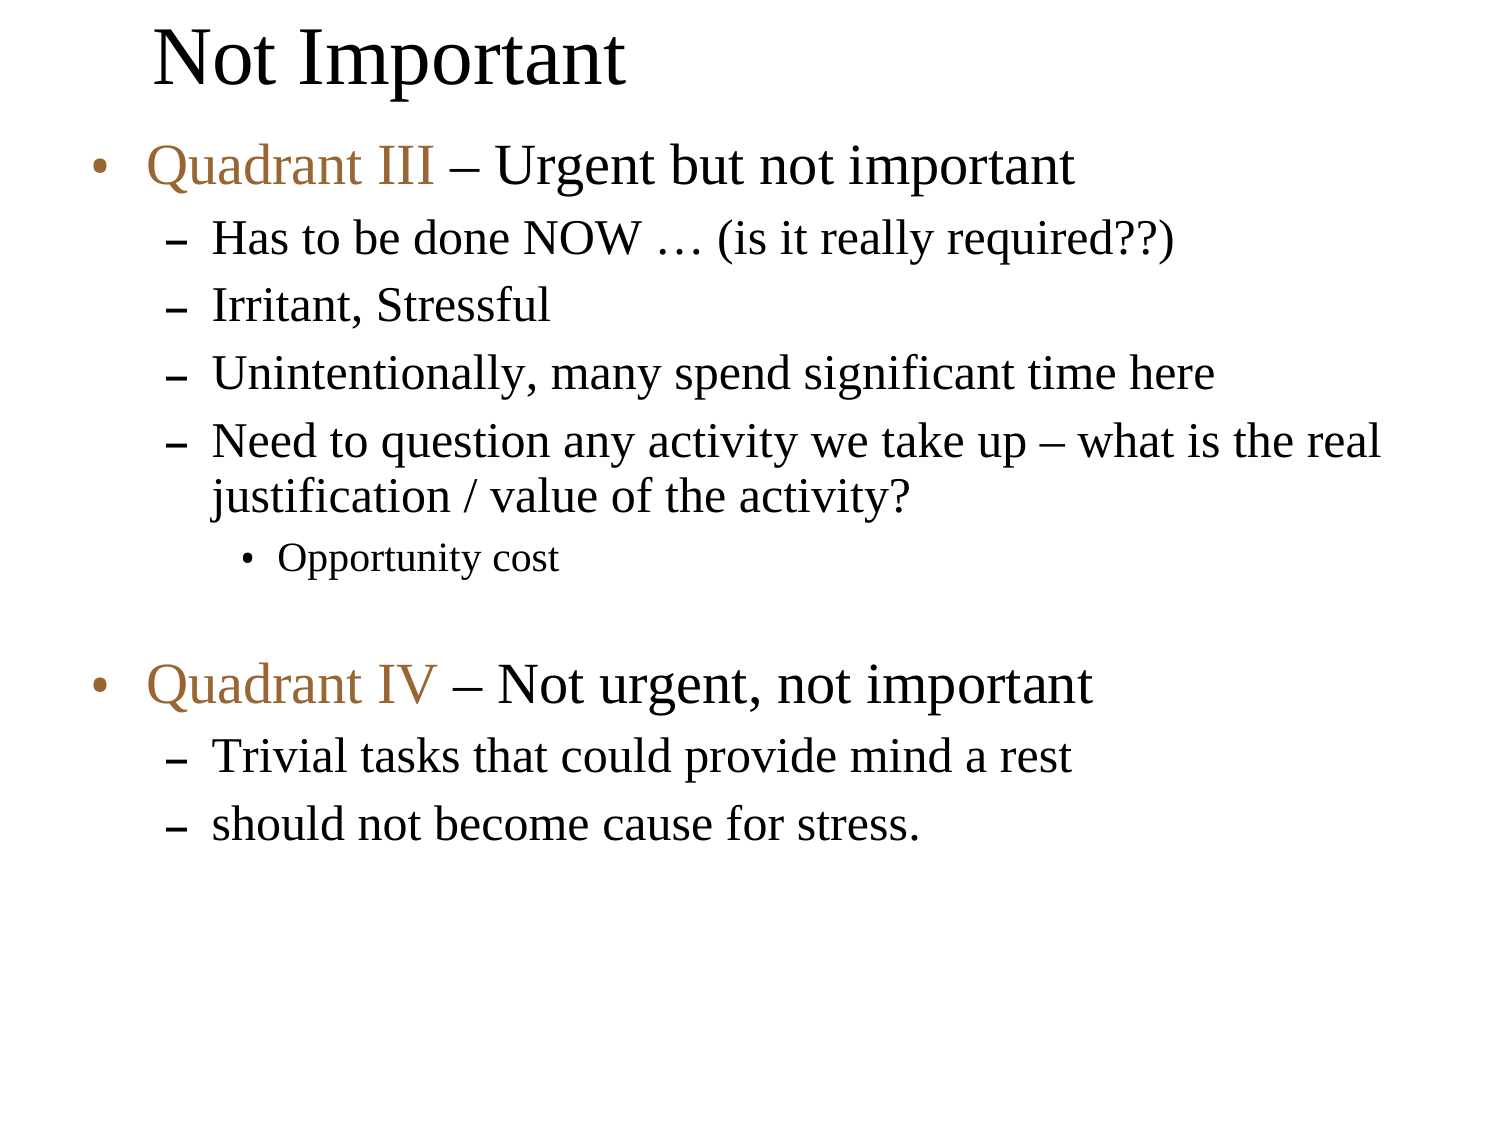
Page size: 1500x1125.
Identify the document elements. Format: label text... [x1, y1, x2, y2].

title Not Important [137, 0, 1225, 115]
list Quadrant III – Urgent but not important Has to be done NOW … (is it really required??) Irritant, Stressful Unintentionally, many spend significant time here Need to question any activity we take up – what is the real justification / value of the activity? Opportunity cost Quadrant IV – Not urgent, not important Trivial tasks that could provide mind a rest should not become cause for stress. [75, 125, 1426, 1006]
